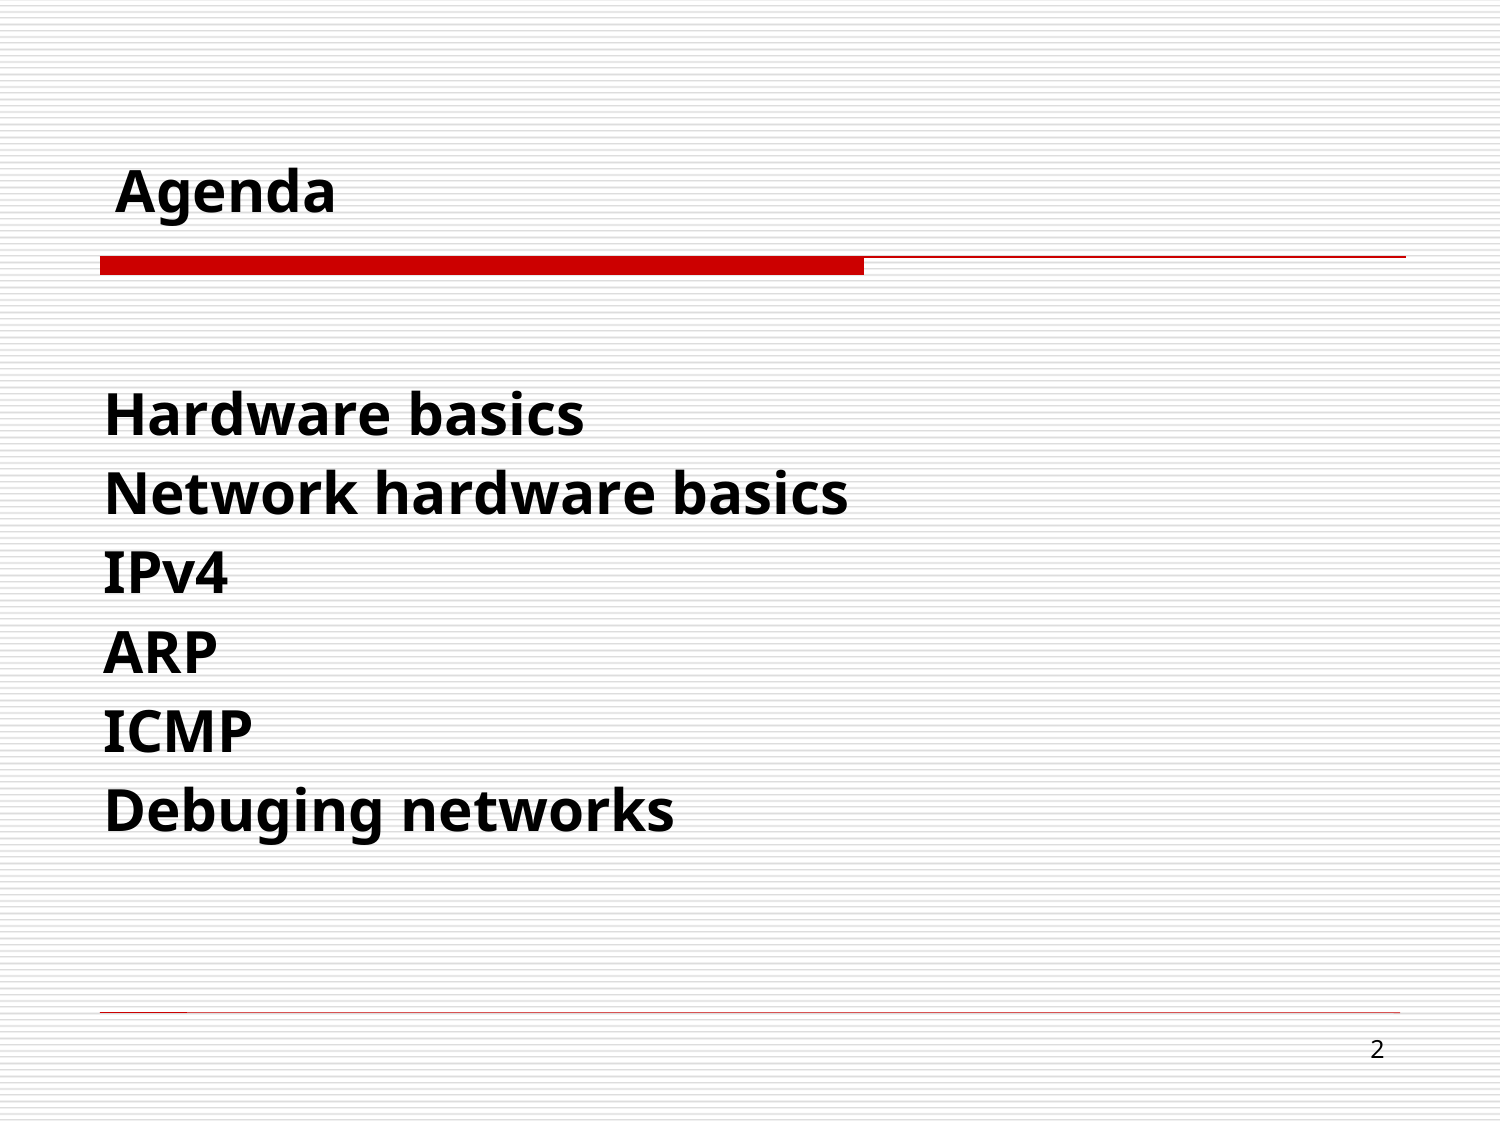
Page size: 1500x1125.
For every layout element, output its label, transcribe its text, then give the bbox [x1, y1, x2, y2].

title Agenda [100, 94, 1376, 238]
picture [0, 0, 1500, 1125]
text_box Hardware basics Network hardware basics IPv4 ARP ICMP Debuging networks [88, 344, 1364, 857]
